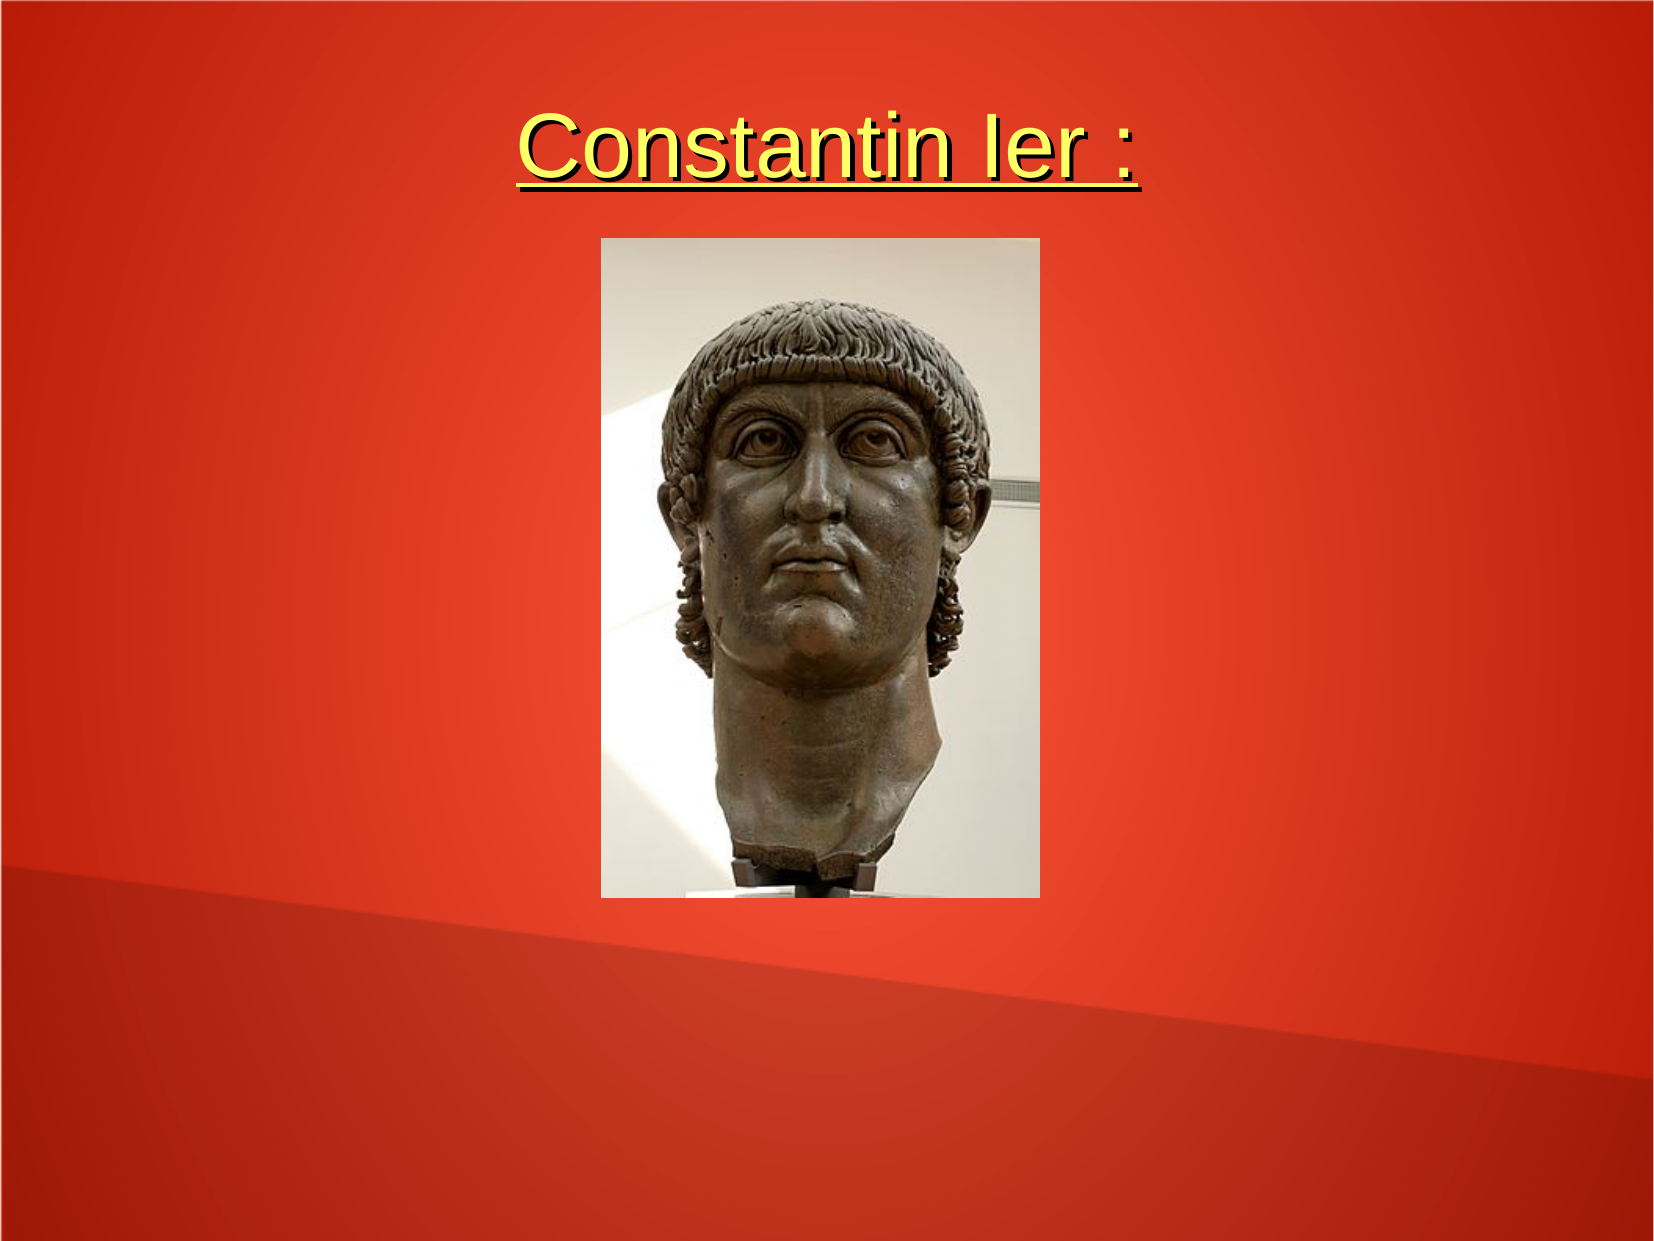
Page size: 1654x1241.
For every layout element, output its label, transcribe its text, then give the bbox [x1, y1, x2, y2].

title Constantin Ier : [82, 43, 1571, 249]
picture [0, 0, 1654, 1241]
